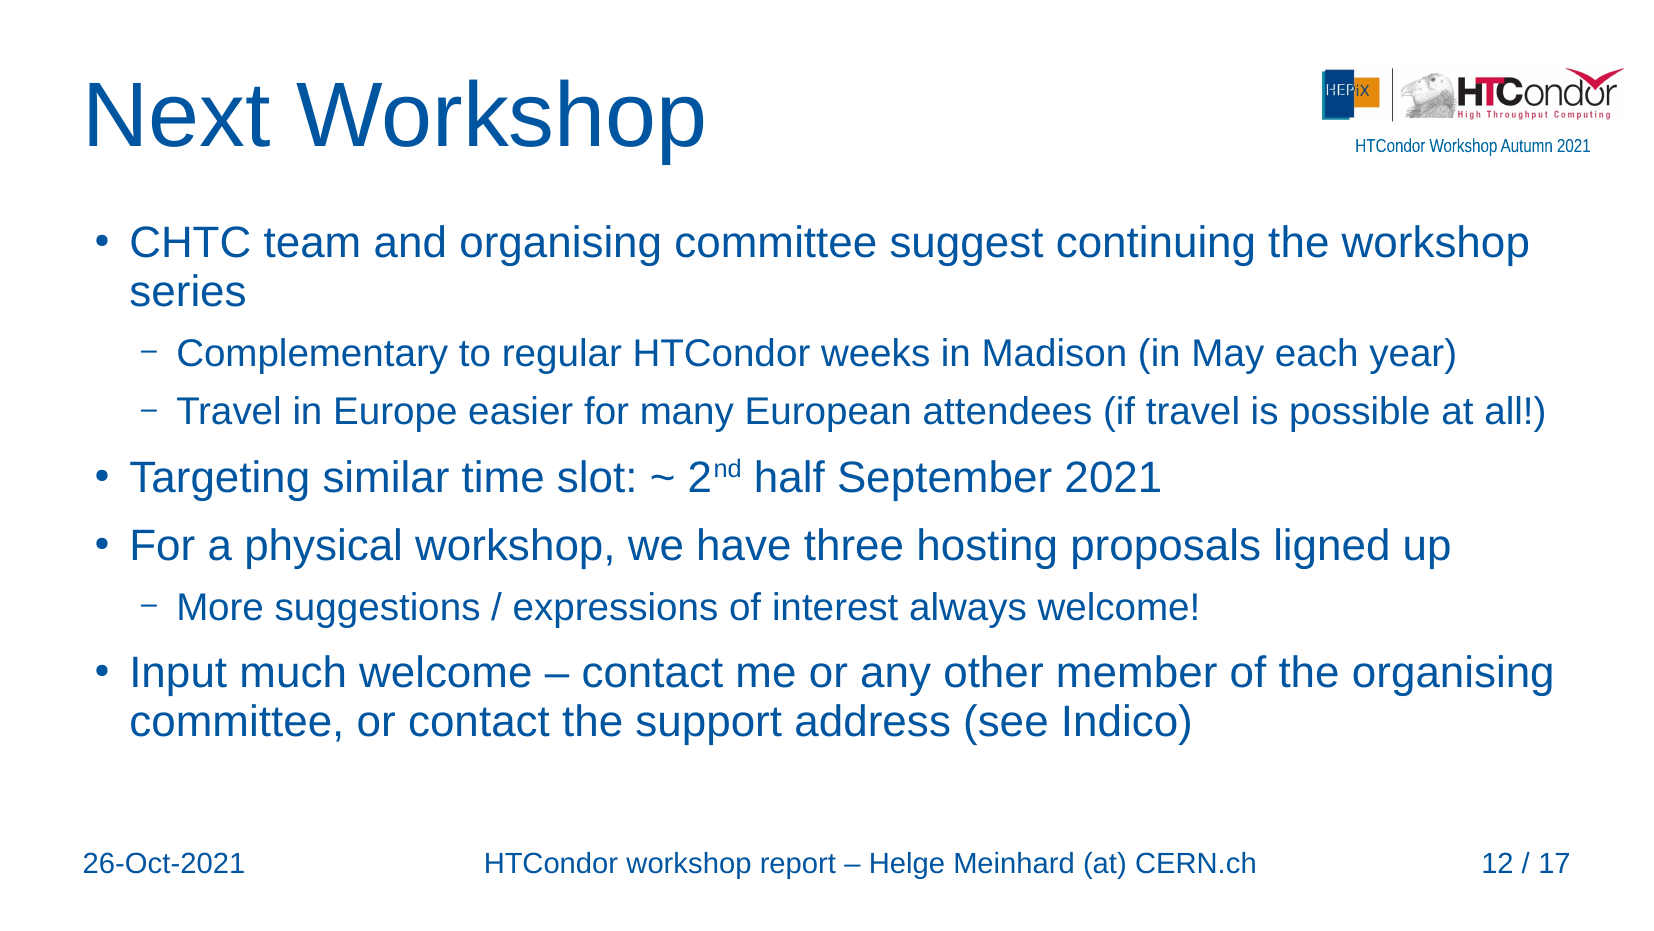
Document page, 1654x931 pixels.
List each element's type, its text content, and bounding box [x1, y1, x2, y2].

title Next Workshop [82, 37, 1308, 193]
list CHTC team and organising committee suggest continuing the workshop series Complementary to regular HTCondor weeks in Madison (in May each year) Travel in Europe easier for many European attendees (if travel is possible at all!) Targeting similar time slot: ~ 2nd half September 2021 For a physical workshop, we have three hosting proposals ligned up More suggestions / expressions of interest always welcome! Input much welcome – contact me or any other member of the organising committee, or contact the support address (see Indico) [82, 217, 1571, 758]
